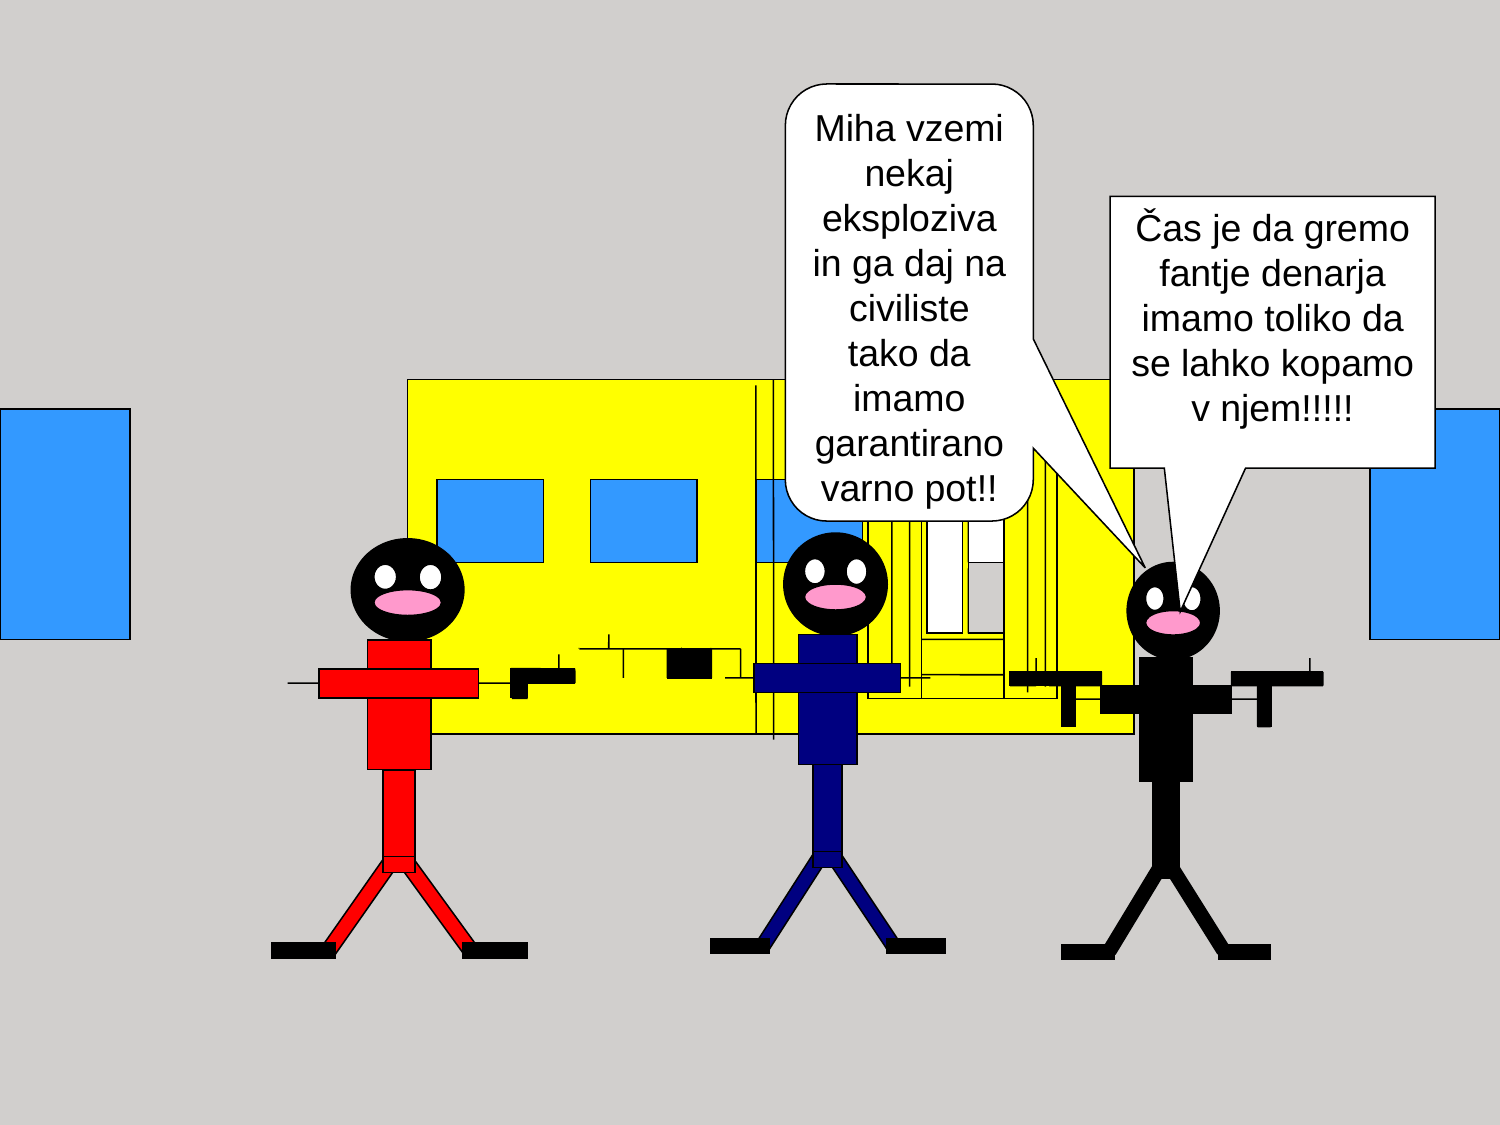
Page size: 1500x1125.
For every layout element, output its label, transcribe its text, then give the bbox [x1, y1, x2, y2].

text_box [1054, 379, 1134, 542]
text_box [1370, 408, 1500, 640]
text_box [0, 408, 130, 640]
text_box [271, 379, 1323, 960]
text_box Čas je da gremo fantje denarja imamo toliko da se lahko kopamo v njem!!!!! [1110, 196, 1436, 612]
text_box Miha vzemi nekaj eksploziva in ga daj na civiliste tako da imamo garantirano varno pot!! [785, 83, 1146, 568]
